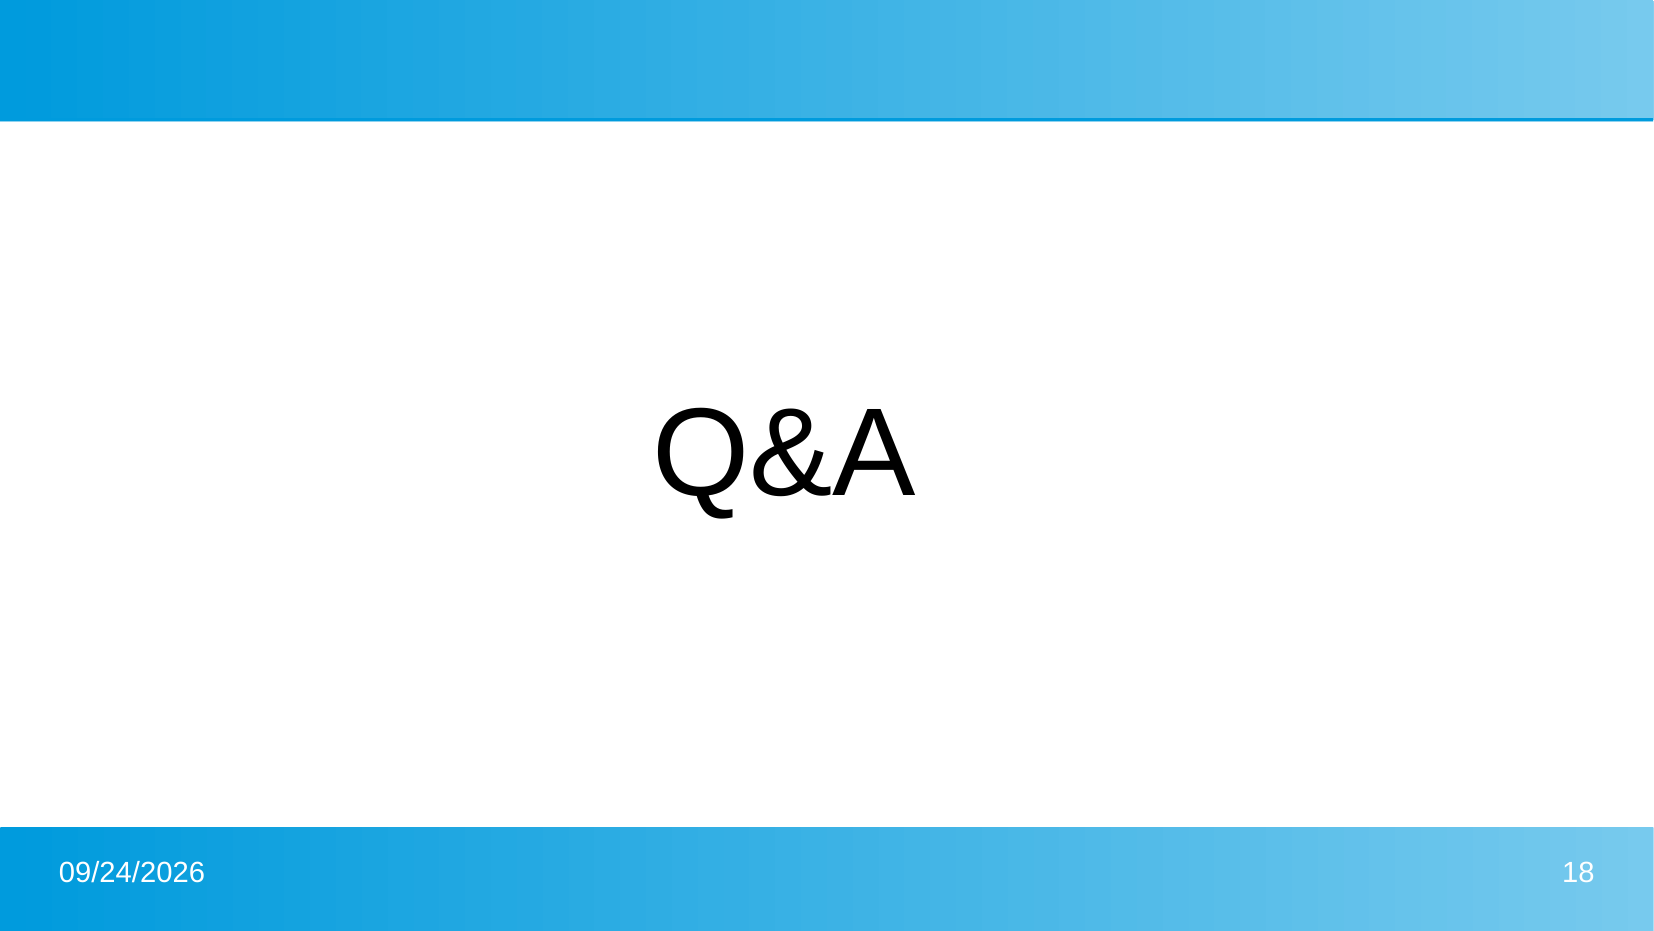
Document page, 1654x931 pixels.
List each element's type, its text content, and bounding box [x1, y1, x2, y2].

text_box Q&A [637, 375, 1276, 530]
